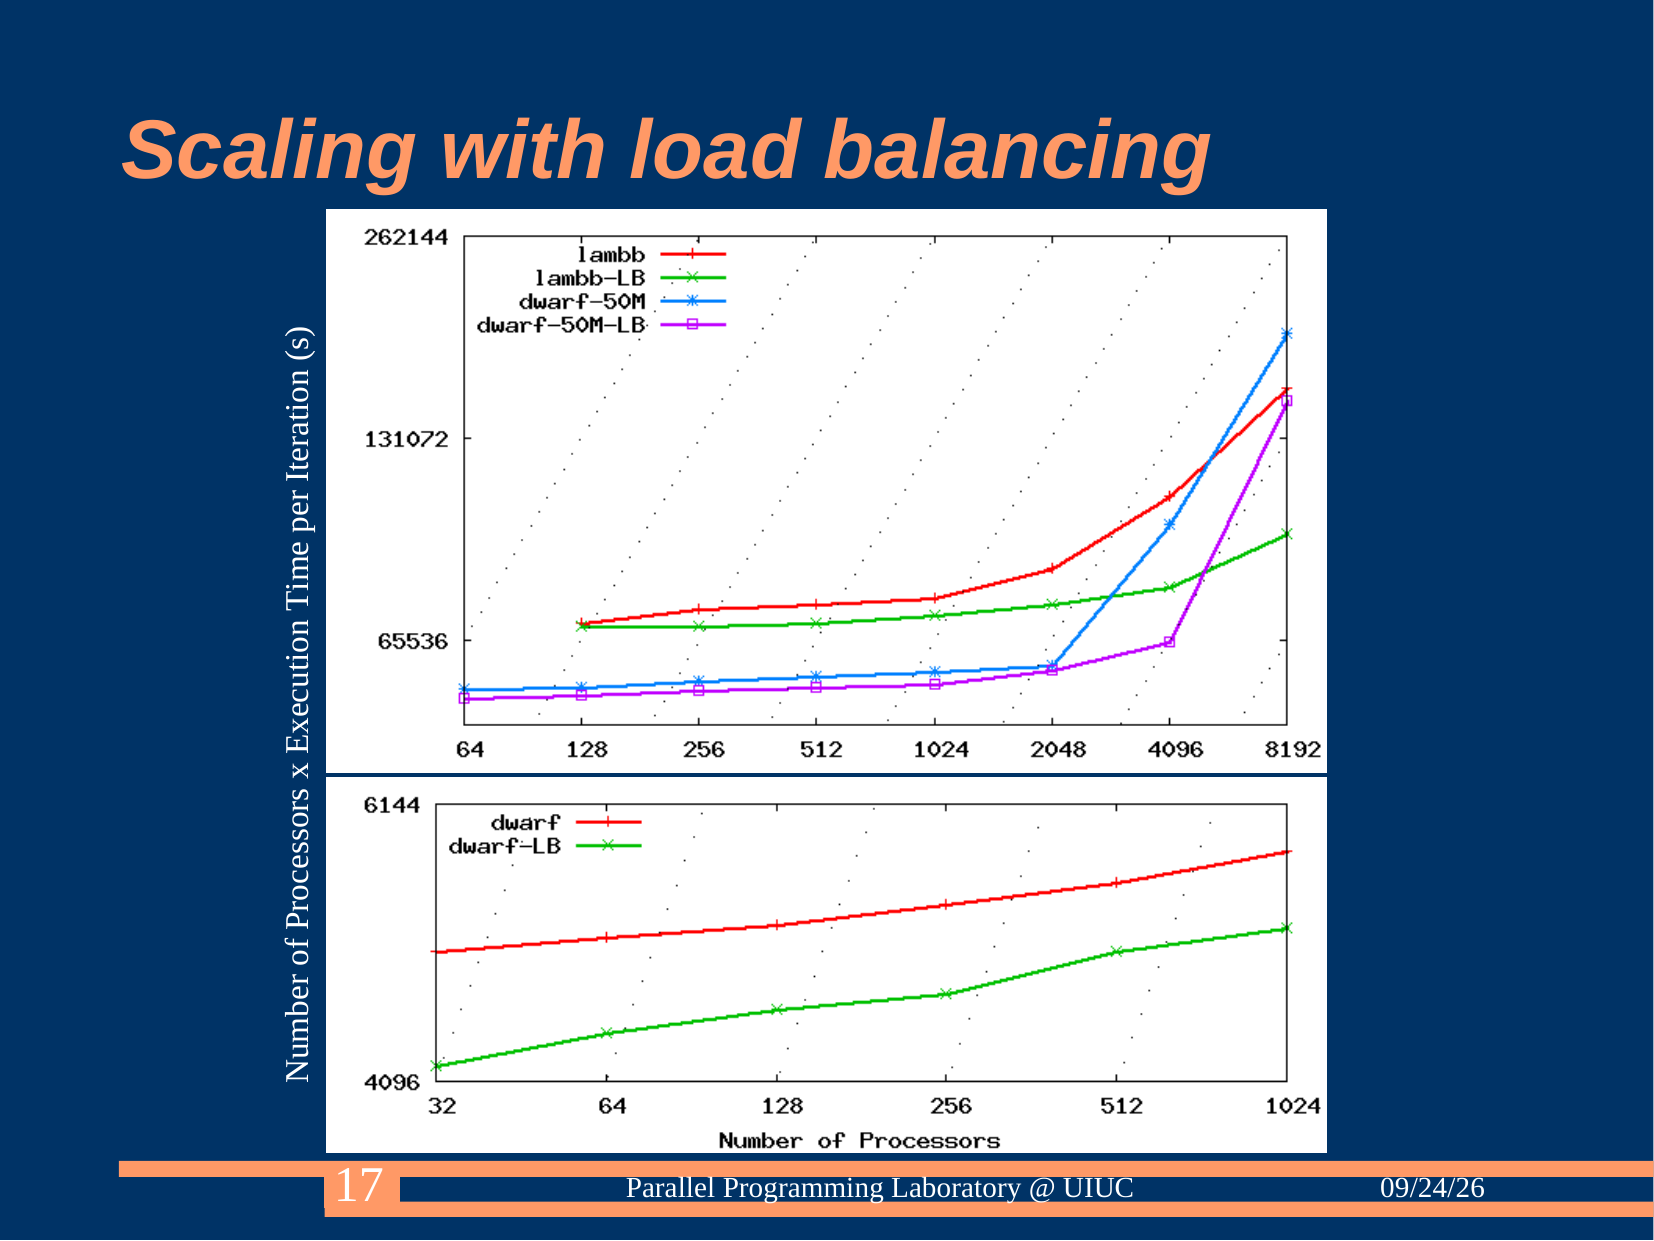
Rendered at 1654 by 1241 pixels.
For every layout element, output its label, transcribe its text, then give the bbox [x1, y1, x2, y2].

text_box Number of Processors x Execution Time per Iteration (s) [278, 327, 316, 1084]
title Scaling with load balancing [121, 46, 1534, 254]
picture [326, 209, 1327, 773]
picture [326, 777, 1327, 1153]
